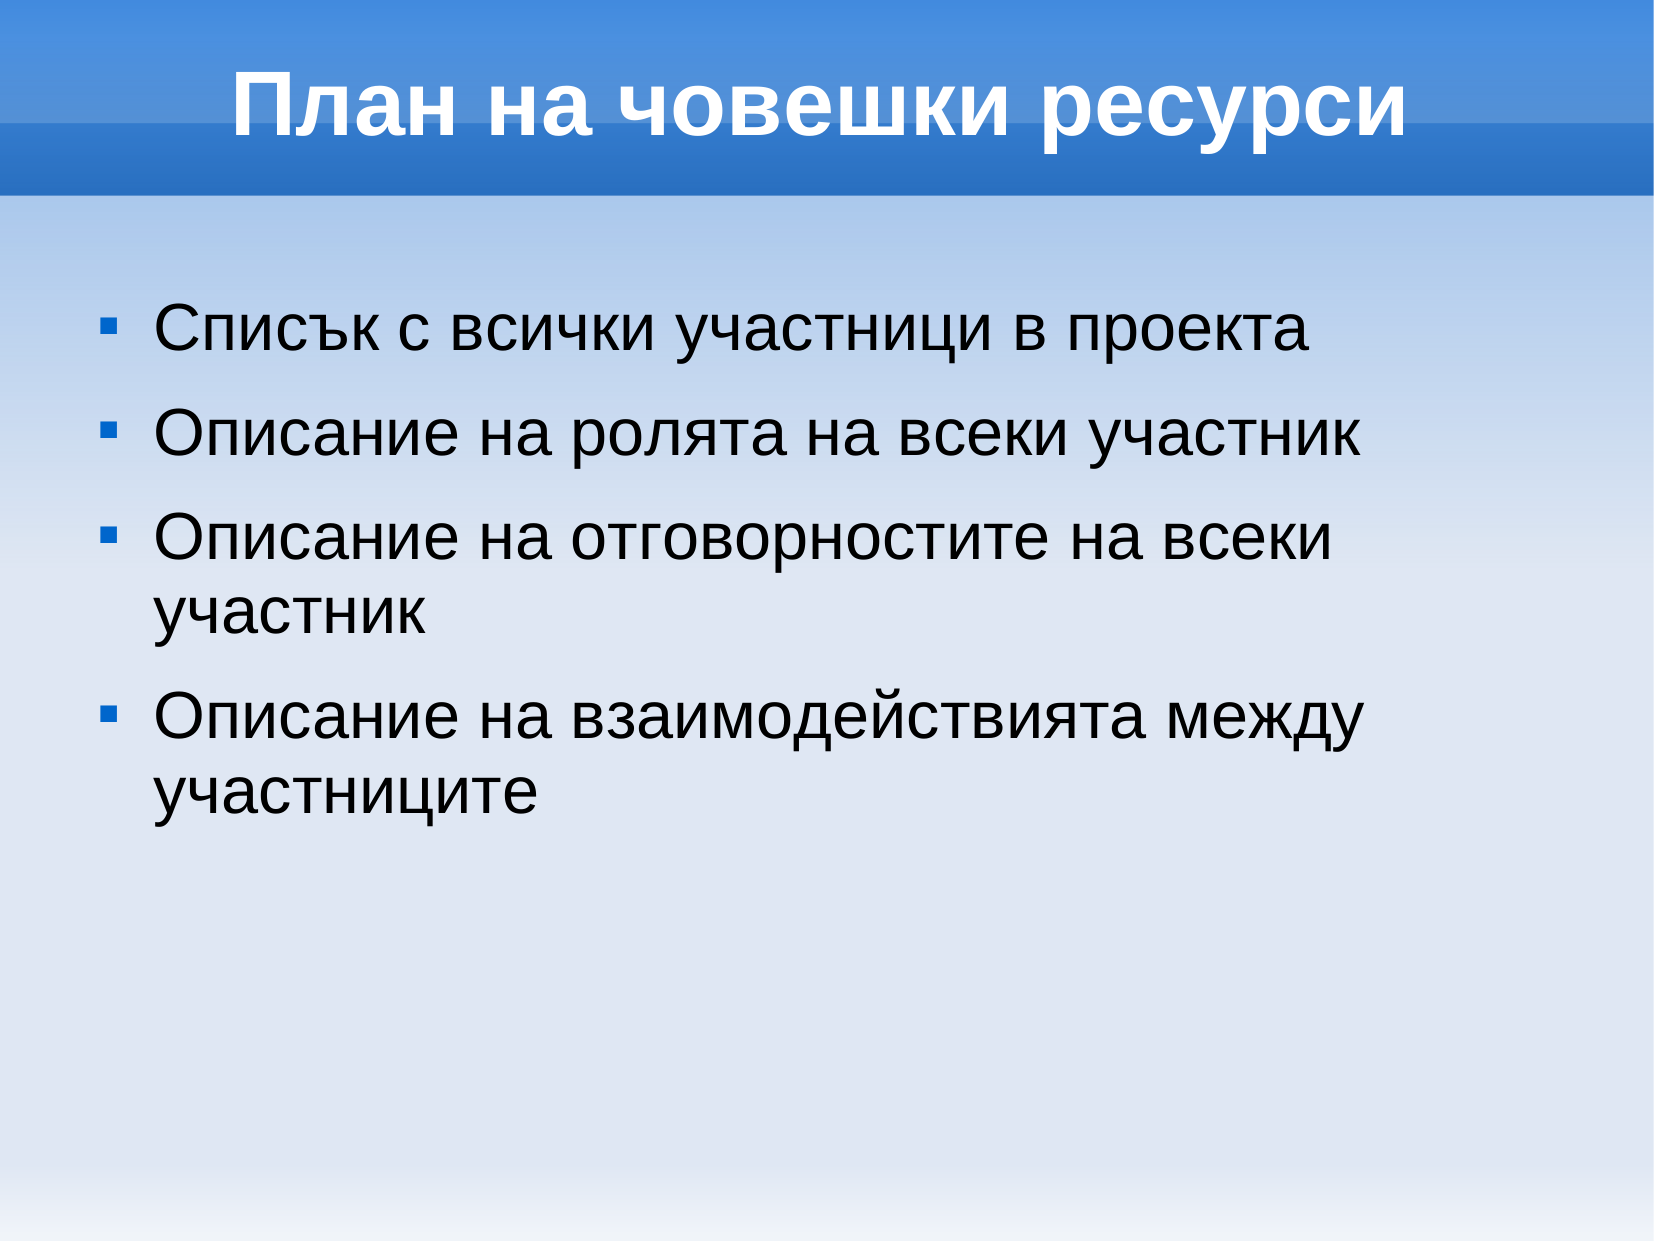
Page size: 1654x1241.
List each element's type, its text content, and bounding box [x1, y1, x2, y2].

title План на човешки ресурси [76, 0, 1565, 208]
picture [0, 0, 1654, 1241]
list Списък с всички участници в проекта Описание на ролята на всеки участник Описание на отговорностите на всеки участник Описание на взаимодействията между участниците [82, 290, 1571, 1109]
